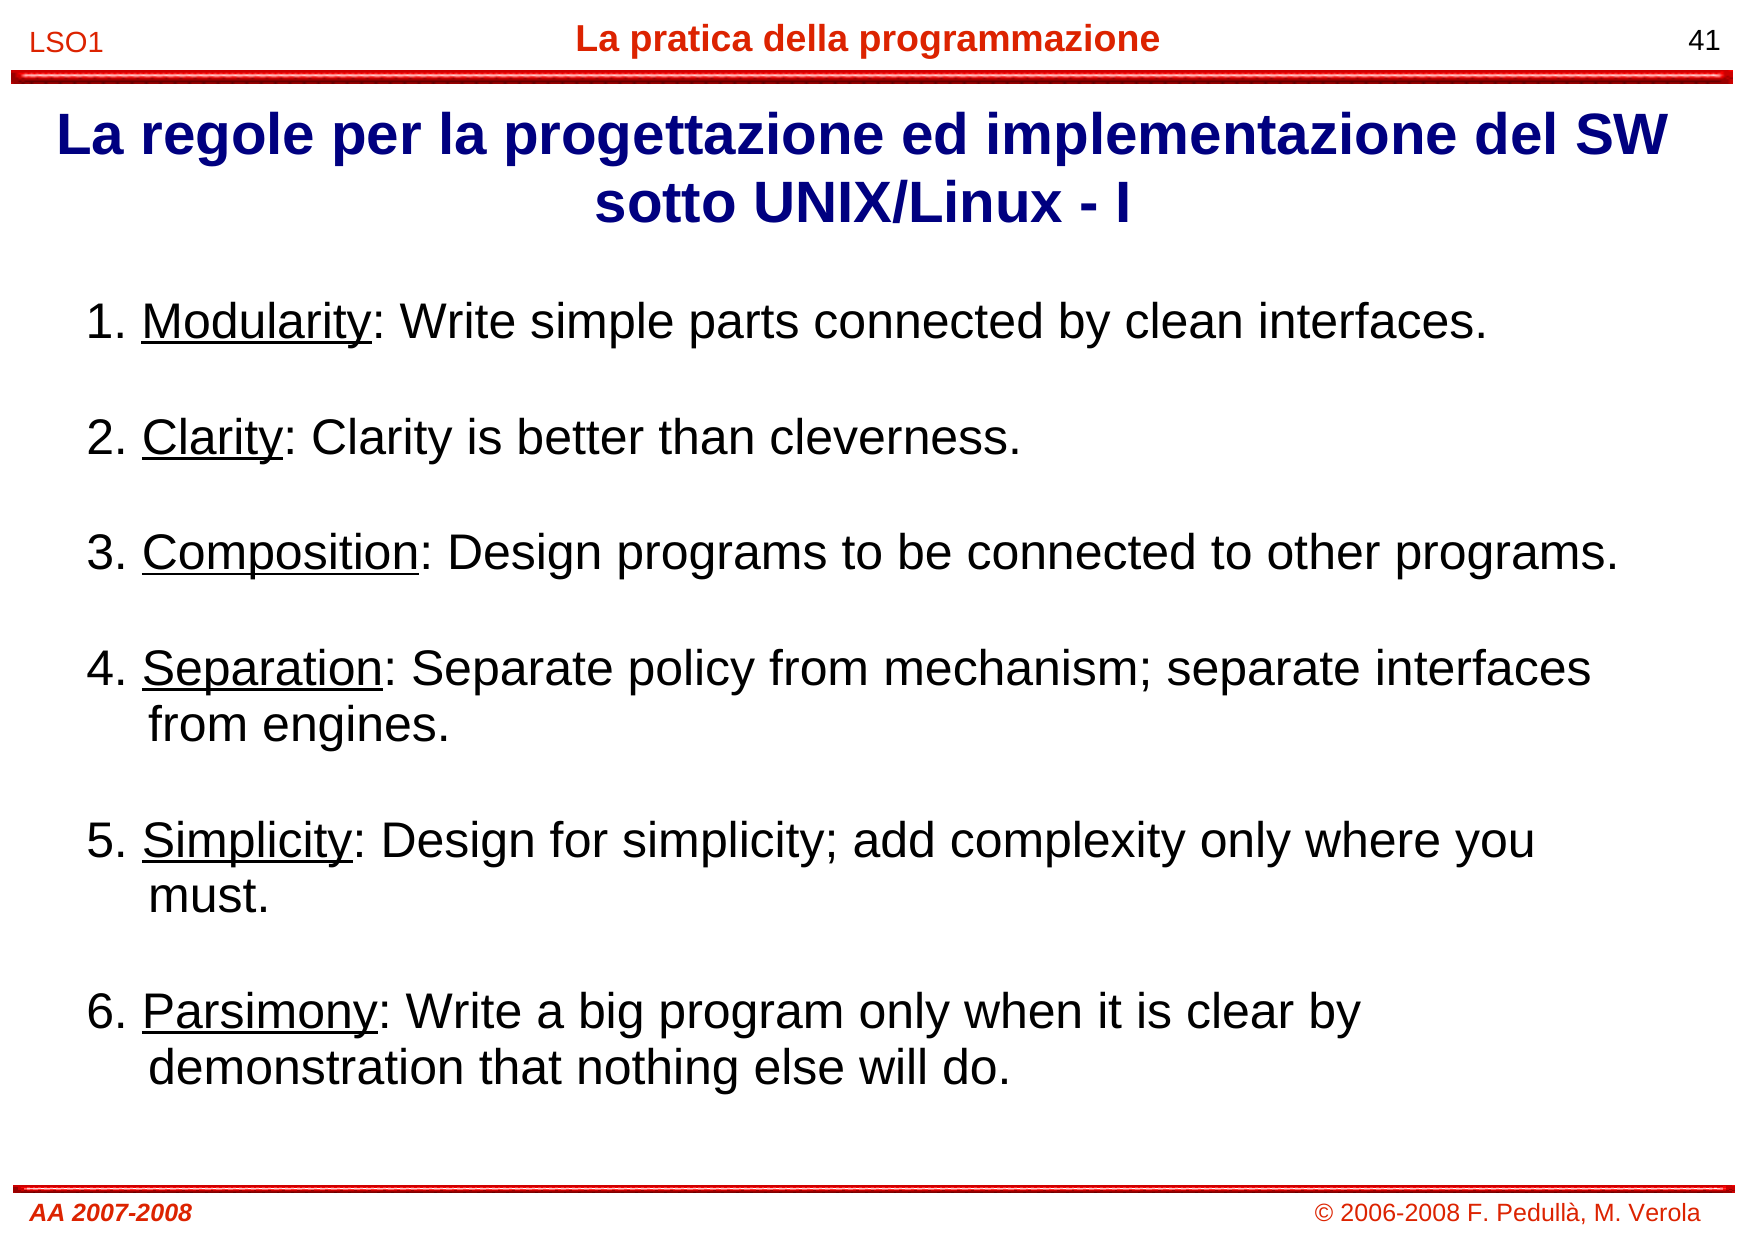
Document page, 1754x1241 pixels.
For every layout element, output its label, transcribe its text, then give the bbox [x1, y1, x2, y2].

picture [13, 1185, 1735, 1193]
list 1. Modularity: Write simple parts connected by clean interfaces. 2. Clarity: Clarity is better than cleverness. 3. Composition: Design programs to be connected to other programs. 4. Separation: Separate policy from mechanism; separate interfaces from engines. 5. Simplicity: Design for simplicity; add complexity only where you must. 6. Parsimony: Write a big program only when it is clear by demonstration that nothing else will do. [77, 293, 1669, 1122]
picture [11, 70, 1733, 84]
text_box La regole per la progettazione ed implementazione del SW sotto UNIX/Linux - I [51, 98, 1676, 235]
